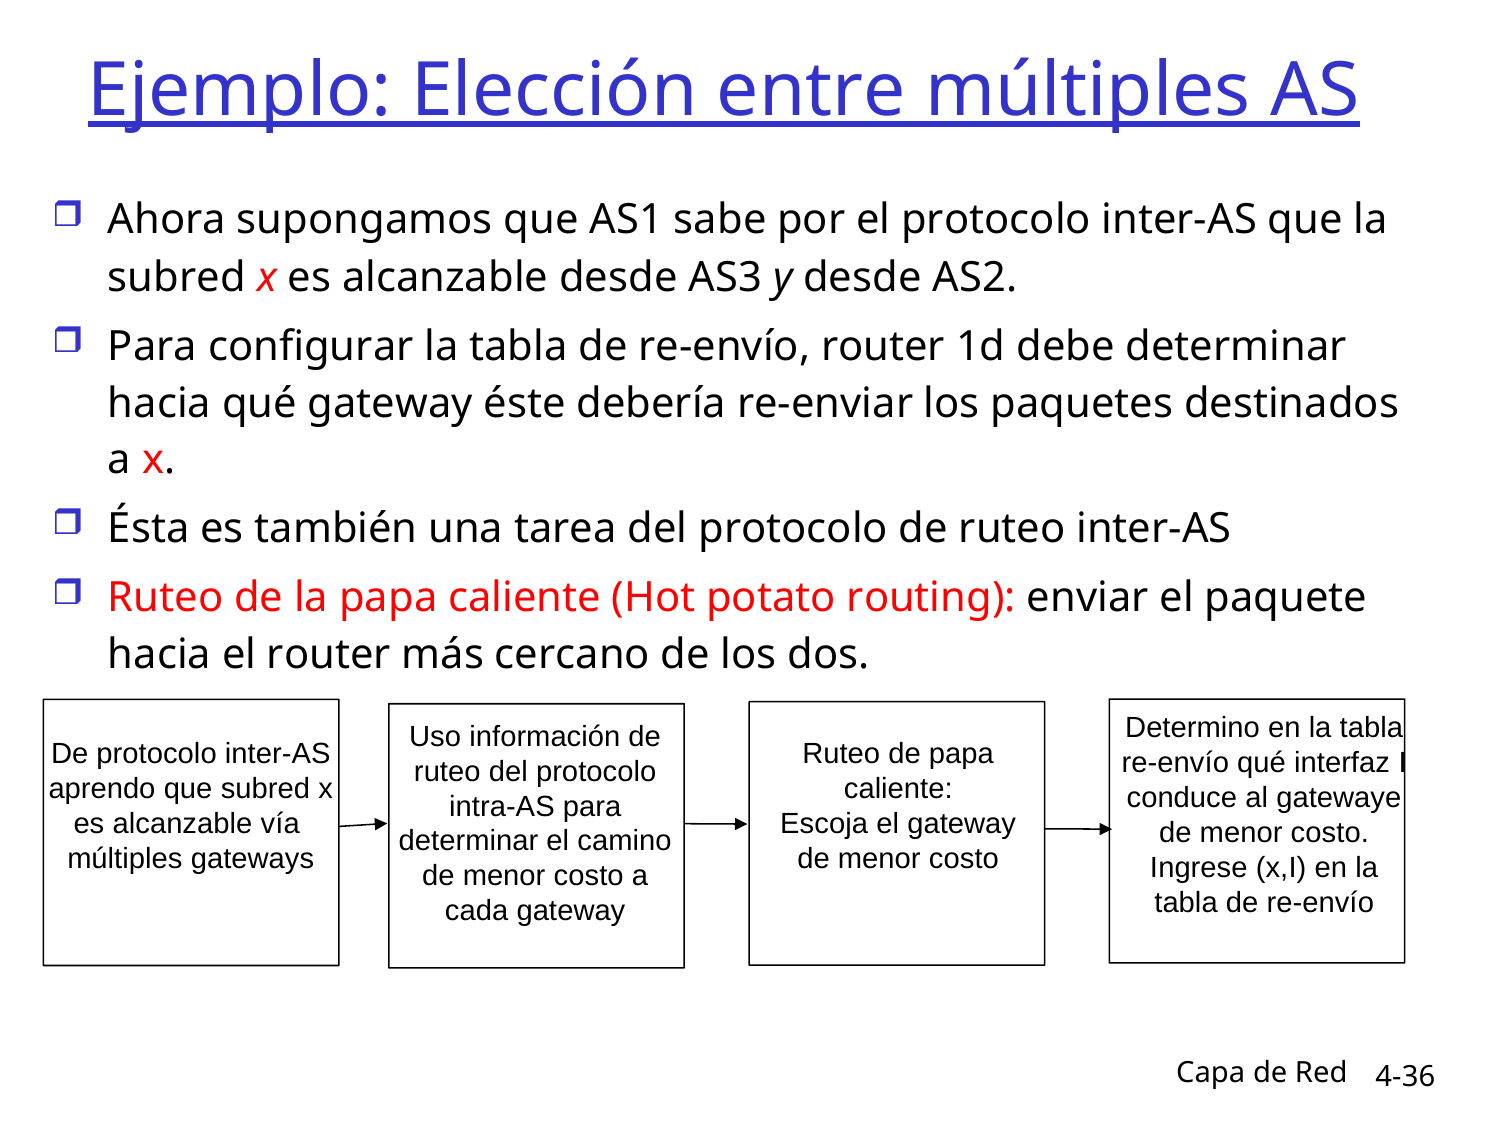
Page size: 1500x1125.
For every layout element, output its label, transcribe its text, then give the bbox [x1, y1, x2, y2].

list Ahora supongamos que AS1 sabe por el protocolo inter-AS que la subred x es alcanzable desde AS3 y desde AS2. Para configurar la tabla de re-envío, router 1d debe determinar hacia qué gateway éste debería re-enviar los paquetes destinados a x. Ésta es también una tarea del protocolo de ruteo inter-AS Ruteo de la papa caliente (Hot potato routing): enviar el paquete hacia el router más cercano de los dos. [52, 189, 1428, 1051]
title Ejemplo: Elección entre múltiples AS [87, 23, 1473, 150]
text_box De protocolo inter-AS aprendo que subred x es alcanzable vía múltiples gateways [33, 726, 52, 883]
